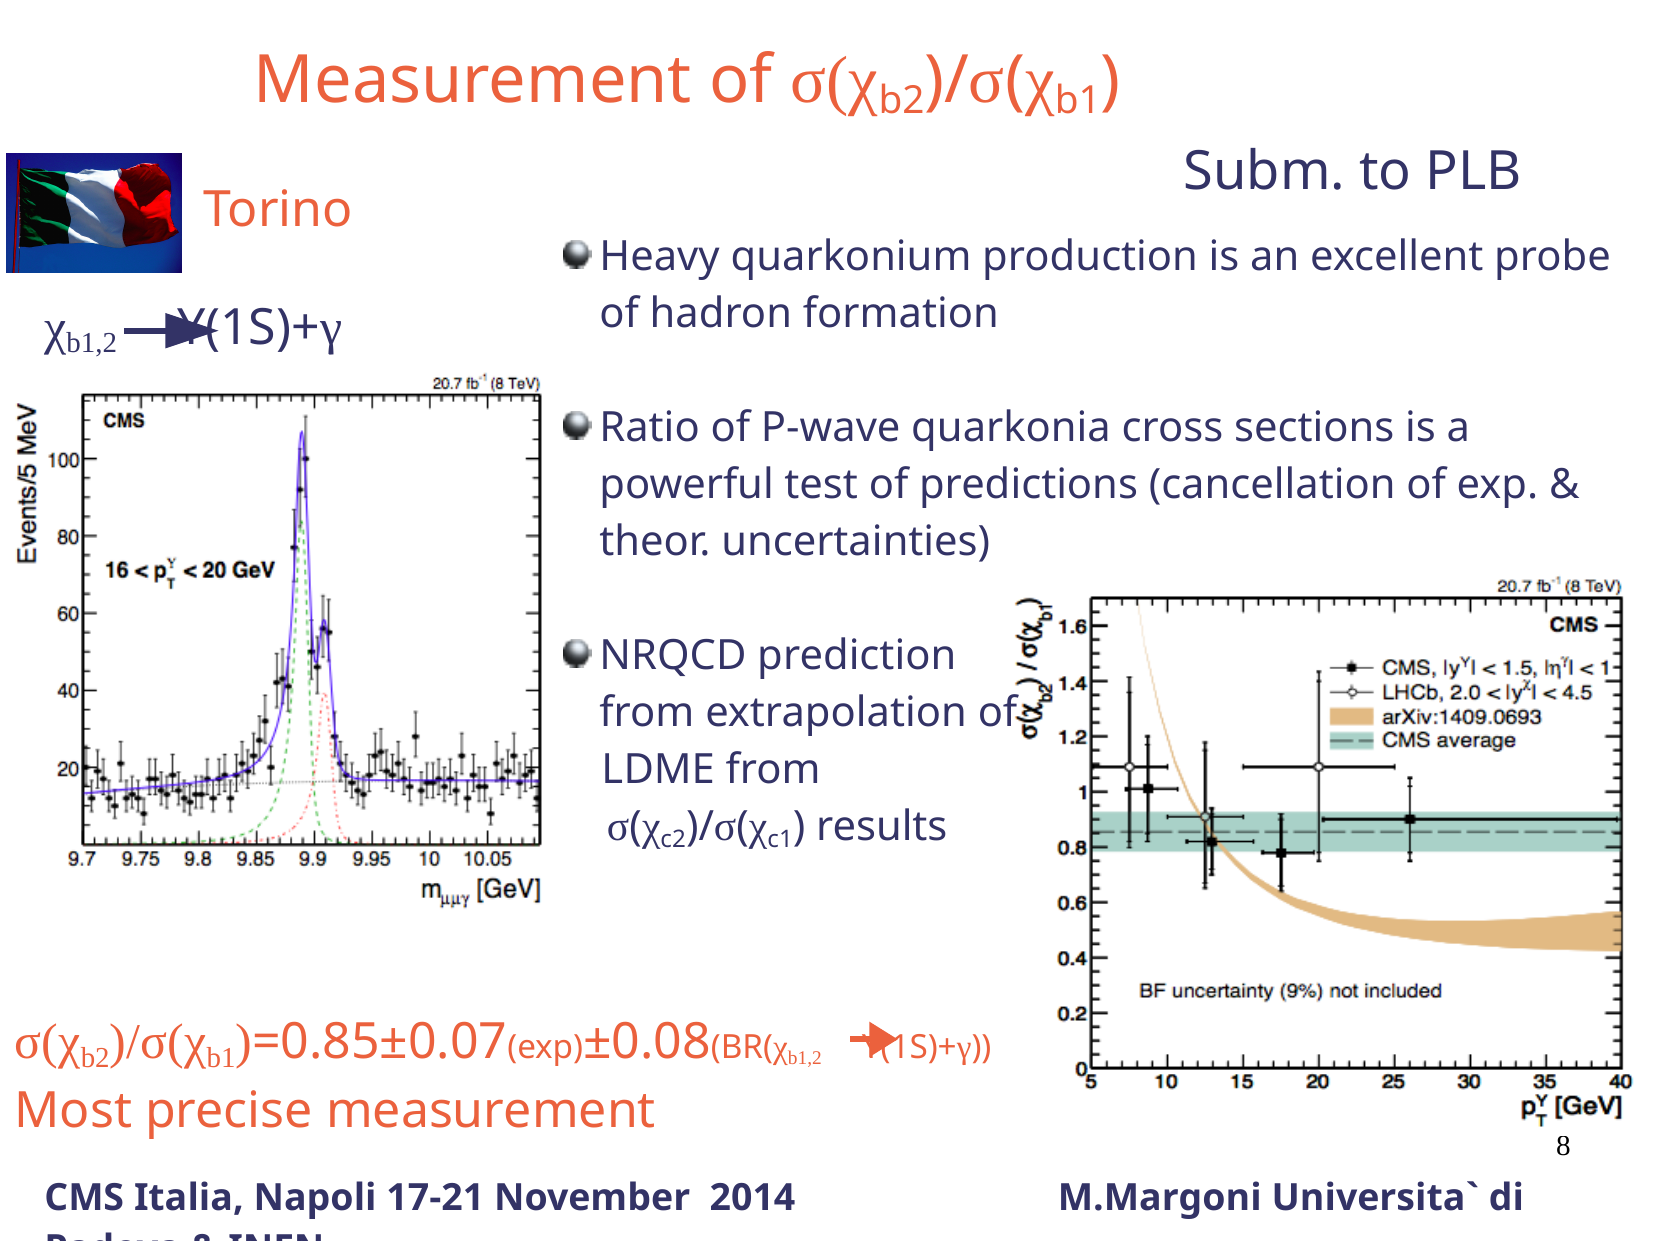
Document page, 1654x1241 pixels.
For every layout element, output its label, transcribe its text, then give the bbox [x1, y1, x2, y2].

text_box CMS Italia, Napoli 17-21 November 2014 M.Margoni Universita` di Padova & INFN [29, 1163, 1625, 1237]
text_box Subm. to PLB [1169, 124, 1630, 218]
text_box σ(χb2)/σ(χb1)=0.85±0.07(exp)±0.08(BR(χb1,2 Y(1S)+γ)) Most precise measurement [0, 998, 1087, 1168]
text_box χb1,2 Y(1S)+γ [29, 283, 573, 382]
picture [6, 153, 182, 273]
picture [2, 362, 549, 922]
picture [992, 566, 1654, 1136]
text_box Measurement of σ(χb2)/σ(χb1) [17, 23, 1654, 139]
text_box Torino [188, 165, 508, 258]
text_box Heavy quarkonium production is an excellent probe of hadron formation Ratio of P-wave quarkonia cross sections is a powerful test of predictions (cancellation of exp. & theor. uncertainties) NRQCD prediction from extrapolation of LDME from σ(χc2)/σ(χc1) results [549, 218, 1648, 949]
